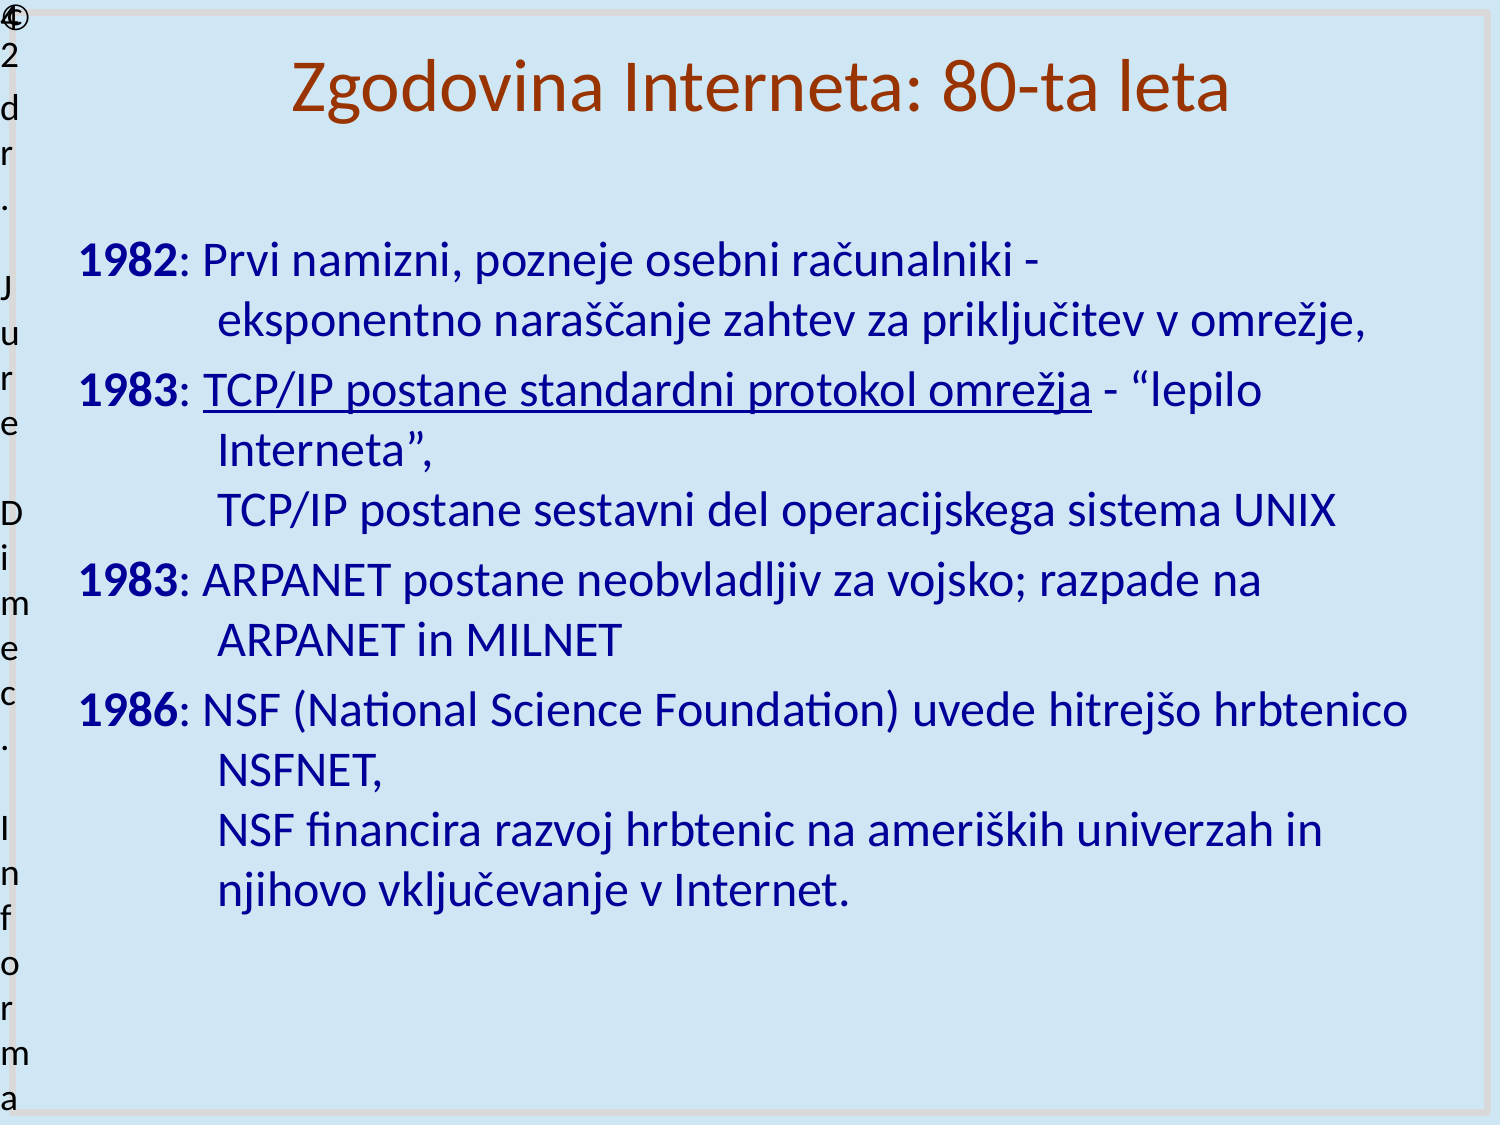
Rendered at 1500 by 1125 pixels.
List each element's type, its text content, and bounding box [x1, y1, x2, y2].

text_box 1982: Prvi namizni, pozneje osebni računalniki - eksponentno naraščanje zahtev za priključitev v omrežje, 1983: TCP/IP postane standardni protokol omrežja - “lepilo Interneta”, TCP/IP postane sestavni del operacijskega sistema UNIX 1983: ARPANET postane neobvladljiv za vojsko; razpade na ARPANET in MILNET 1986: NSF (National Science Foundation) uvede hitrejšo hrbtenico NSFNET, NSF financira razvoj hrbtenic na ameriških univerzah in njihovo vključevanje v Internet. [62, 219, 1450, 925]
title Zgodovina Interneta: 80-ta leta [41, 37, 1483, 125]
